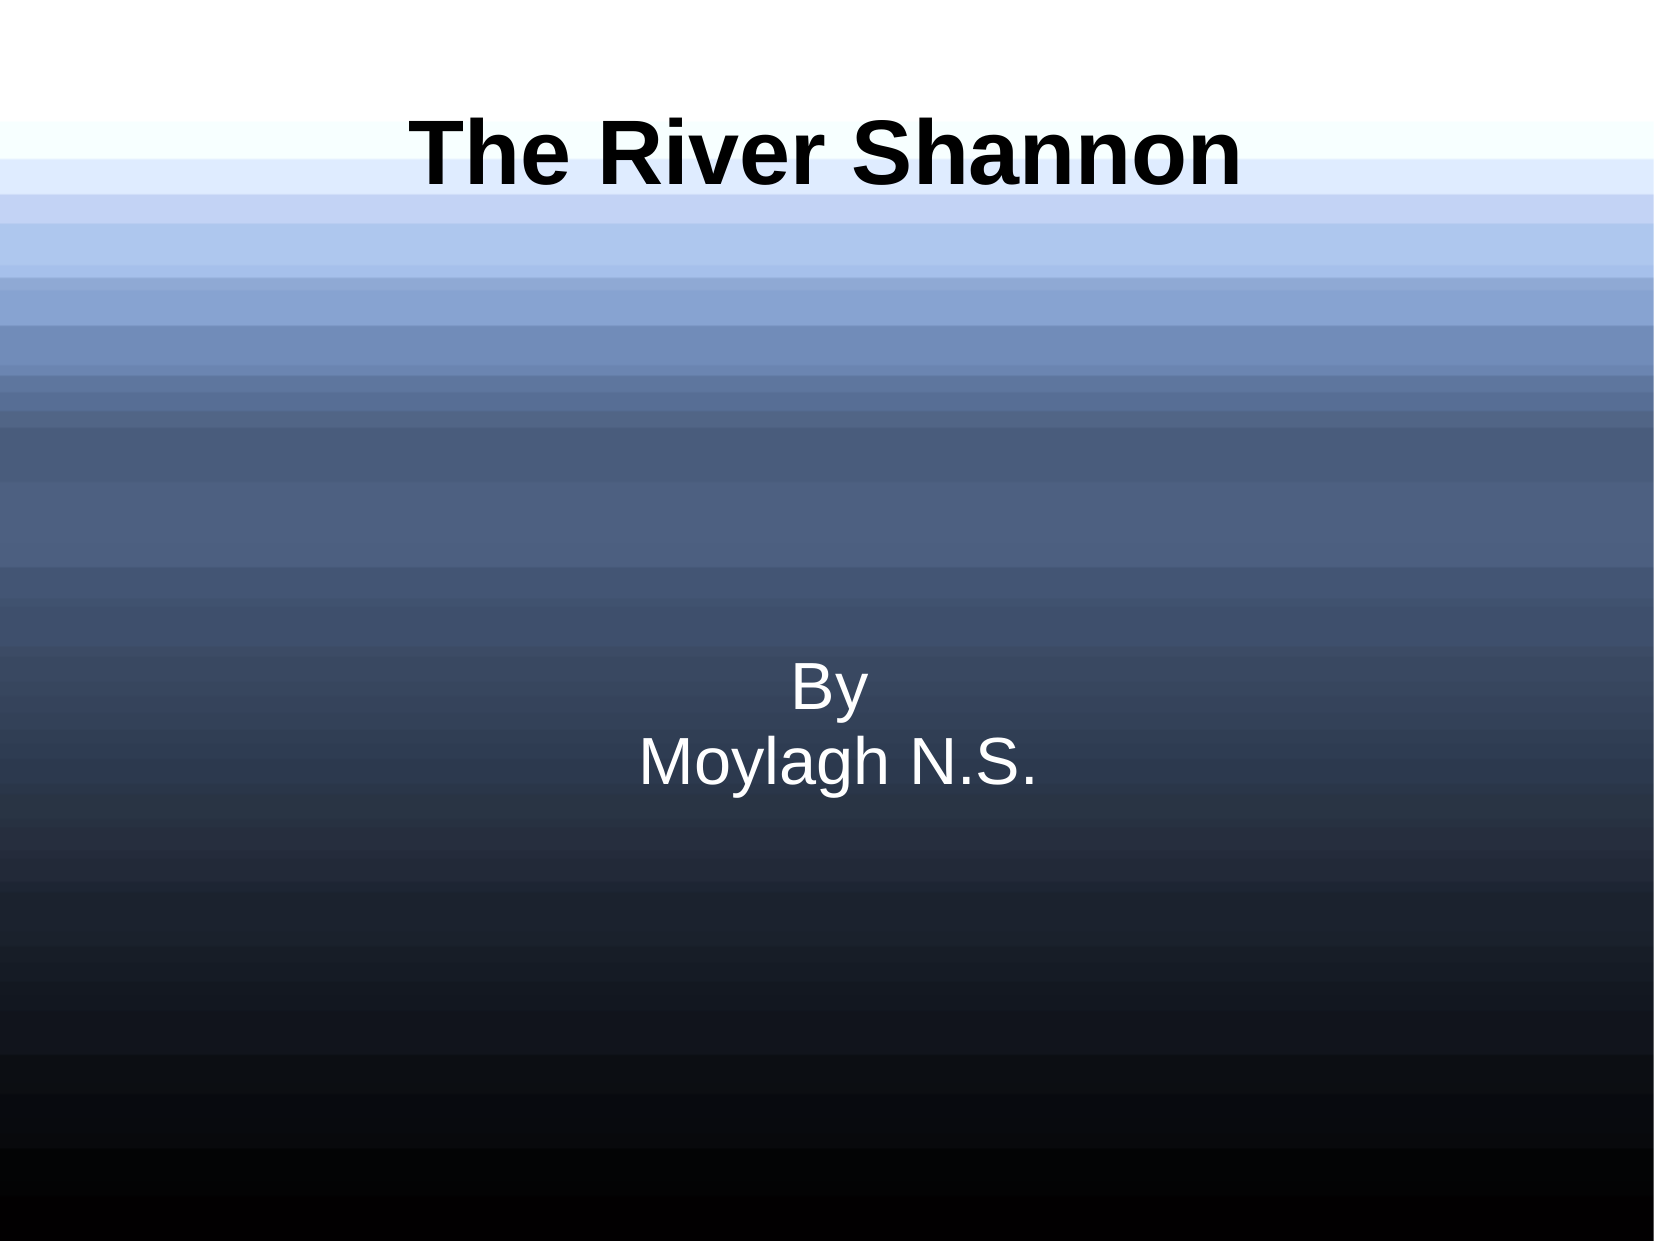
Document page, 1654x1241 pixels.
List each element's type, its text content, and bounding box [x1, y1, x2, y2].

title The River Shannon [82, 49, 1571, 257]
picture [0, 0, 1654, 1241]
subtitle By Moylagh N.S. [88, 413, 1571, 1109]
